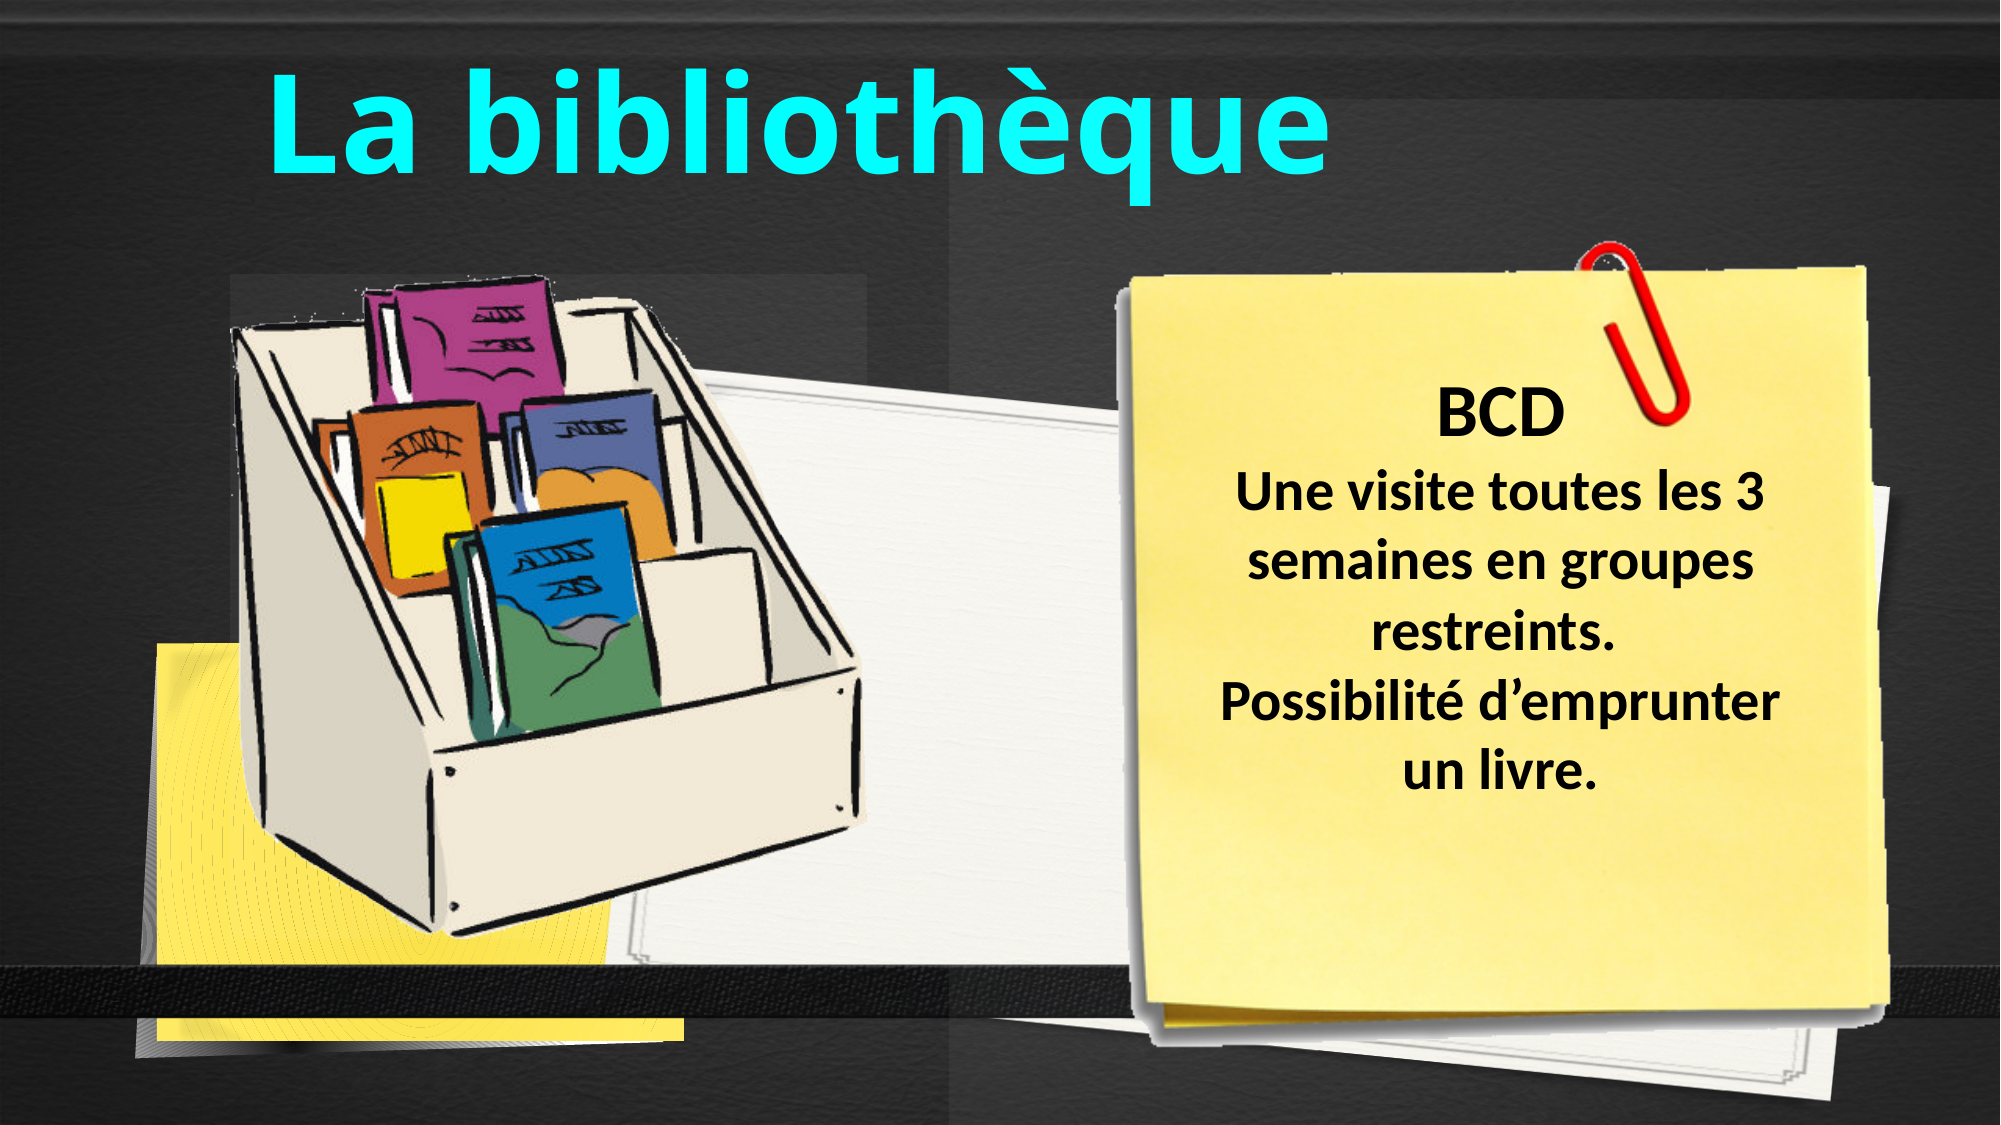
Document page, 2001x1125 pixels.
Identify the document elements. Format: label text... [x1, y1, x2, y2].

text_box BCD Une visite toutes les 3 semaines en groupes restreints. Possibilité d’emprunter un livre. [1170, 354, 1831, 810]
subtitle La bibliothèque [247, 47, 1748, 320]
picture [0, 0, 2000, 1125]
